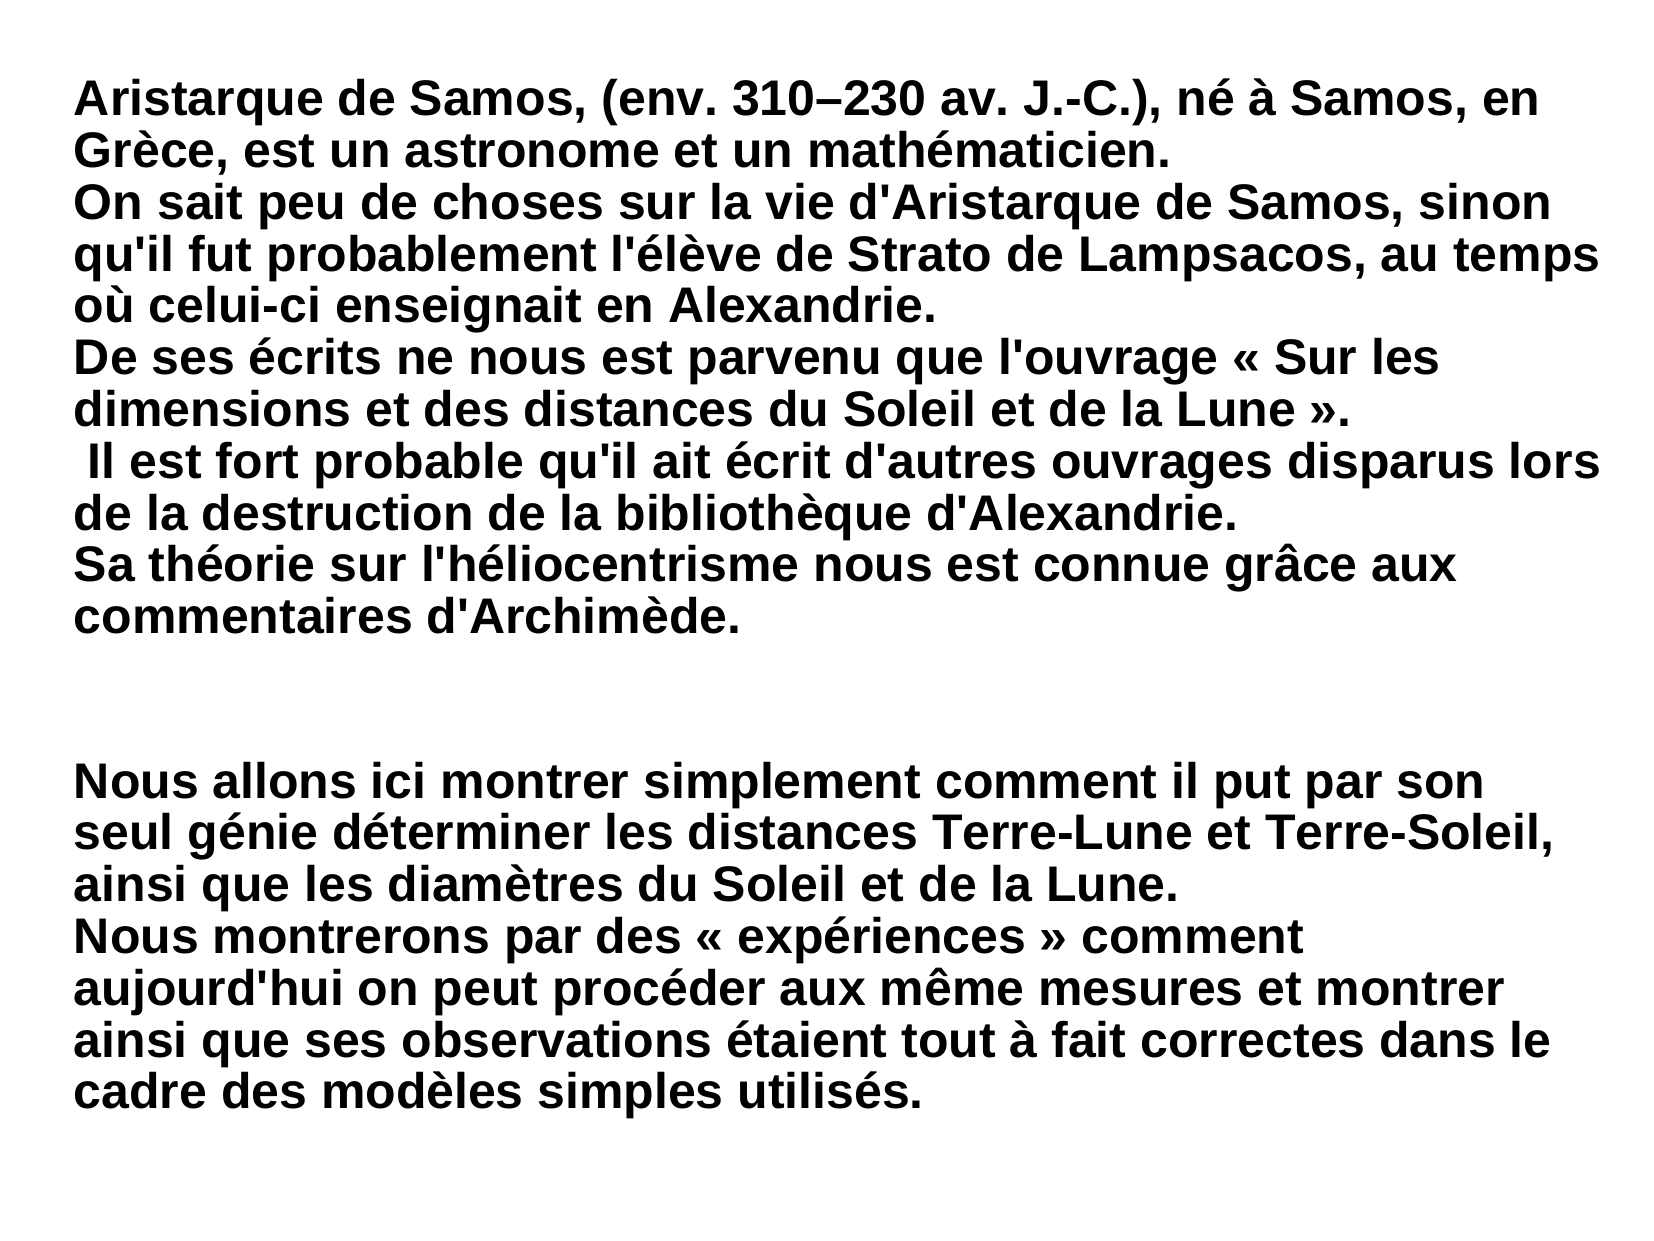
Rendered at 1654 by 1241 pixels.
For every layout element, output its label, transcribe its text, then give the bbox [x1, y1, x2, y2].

text_box Aristarque de Samos, (env. 310–230 av. J.-C.), né à Samos, en Grèce, est un astronome et un mathématicien. On sait peu de choses sur la vie d'Aristarque de Samos, sinon qu'il fut probablement l'élève de Strato de Lampsacos, au temps où celui-ci enseignait en Alexandrie. De ses écrits ne nous est parvenu que l'ouvrage « Sur les dimensions et des distances du Soleil et de la Lune ». Il est fort probable qu'il ait écrit d'autres ouvrages disparus lors de la destruction de la bibliothèque d'Alexandrie. Sa théorie sur l'héliocentrisme nous est connue grâce aux commentaires d'Archimède. [59, 66, 1625, 709]
text_box Nous allons ici montrer simplement comment il put par son seul génie déterminer les distances Terre-Lune et Terre-Soleil, ainsi que les diamètres du Soleil et de la Lune. Nous montrerons par des « expériences » comment aujourd'hui on peut procéder aux même mesures et montrer ainsi que ses observations étaient tout à fait correctes dans le cadre des modèles simples utilisés. [59, 749, 1595, 1181]
